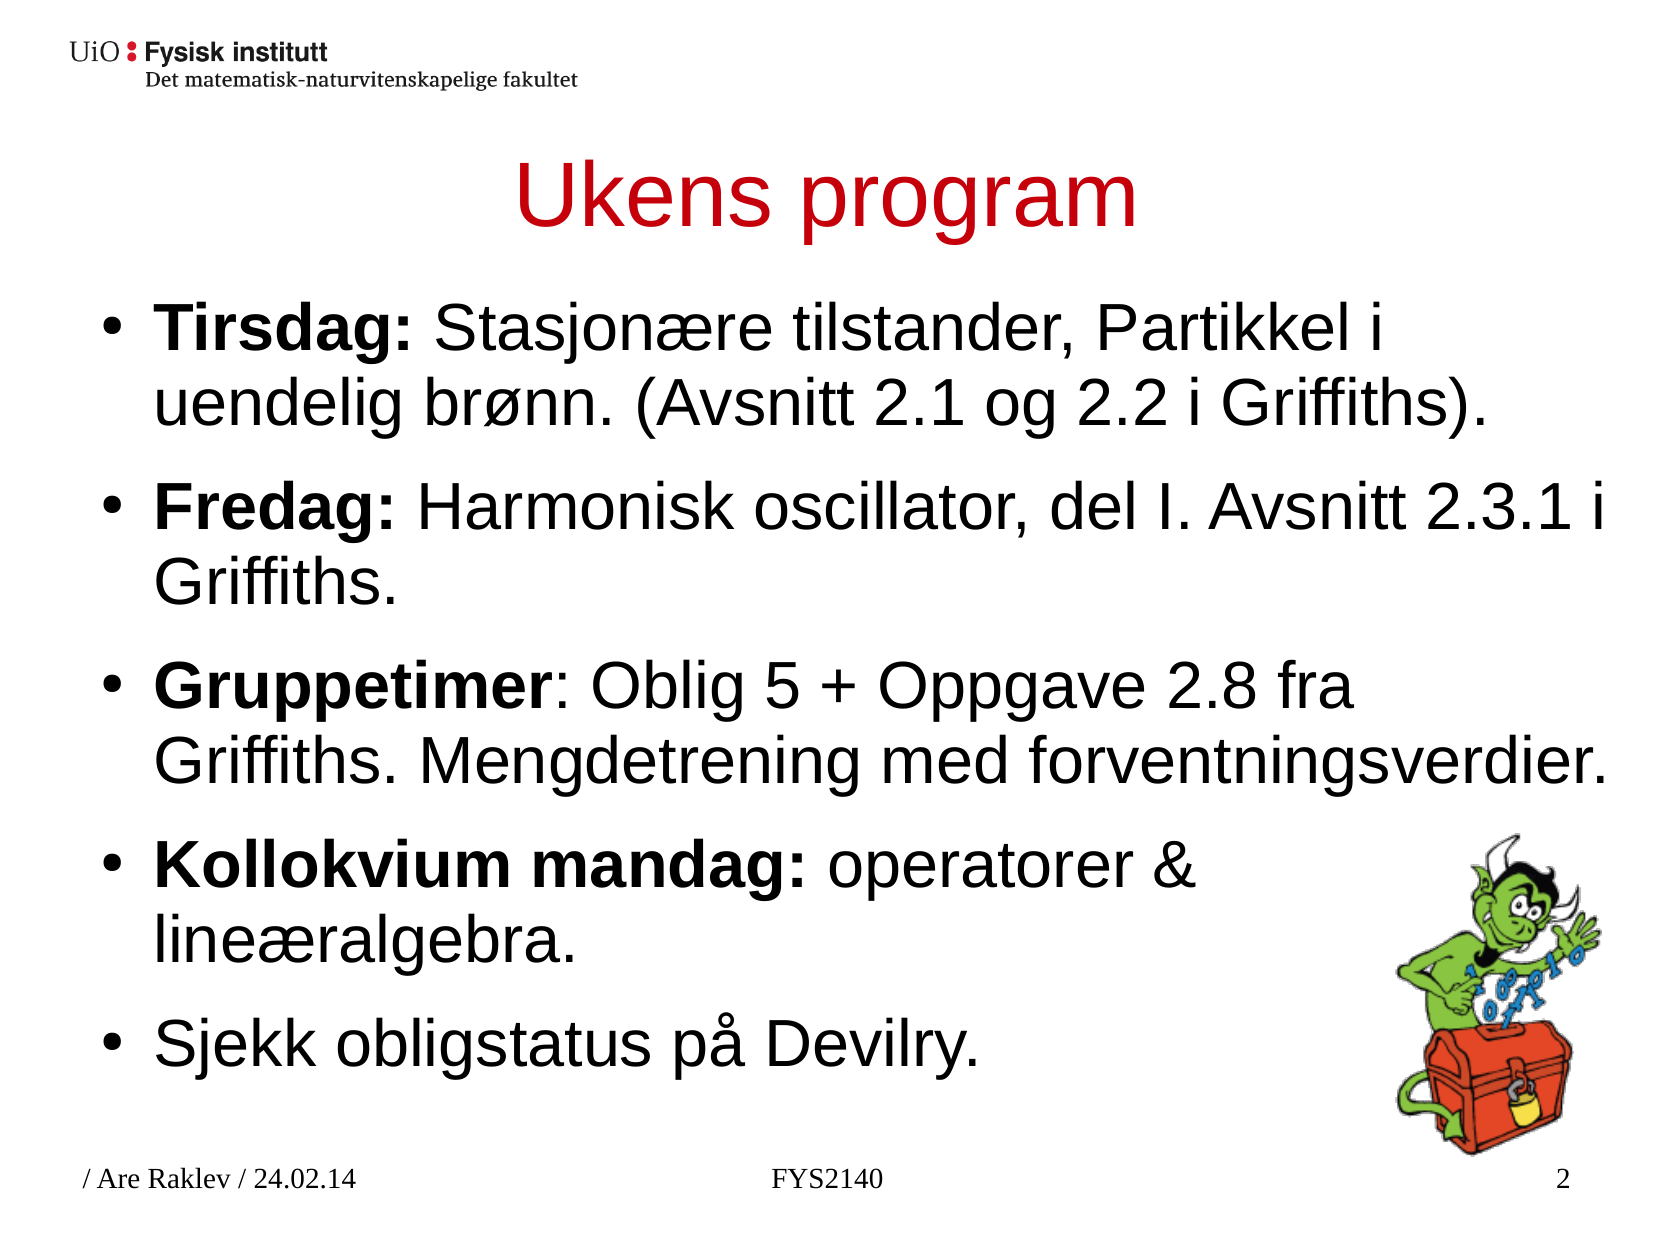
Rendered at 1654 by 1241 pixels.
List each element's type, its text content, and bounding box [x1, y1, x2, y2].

picture [68, 37, 581, 93]
list Tirsdag: Stasjonære tilstander, Partikkel i uendelig brønn. (Avsnitt 2.1 og 2.2 i Griffiths). Fredag: Harmonisk oscillator, del I. Avsnitt 2.3.1 i Griffiths. Gruppetimer: Oblig 5 + Oppgave 2.8 fra Griffiths. Mengdetrening med forventningsverdier. Kollokvium mandag: operatorer & lineæralgebra. Sjekk obligstatus på Devilry. [82, 290, 1613, 1094]
picture [1388, 824, 1654, 1160]
title Ukens program [82, 90, 1571, 290]
